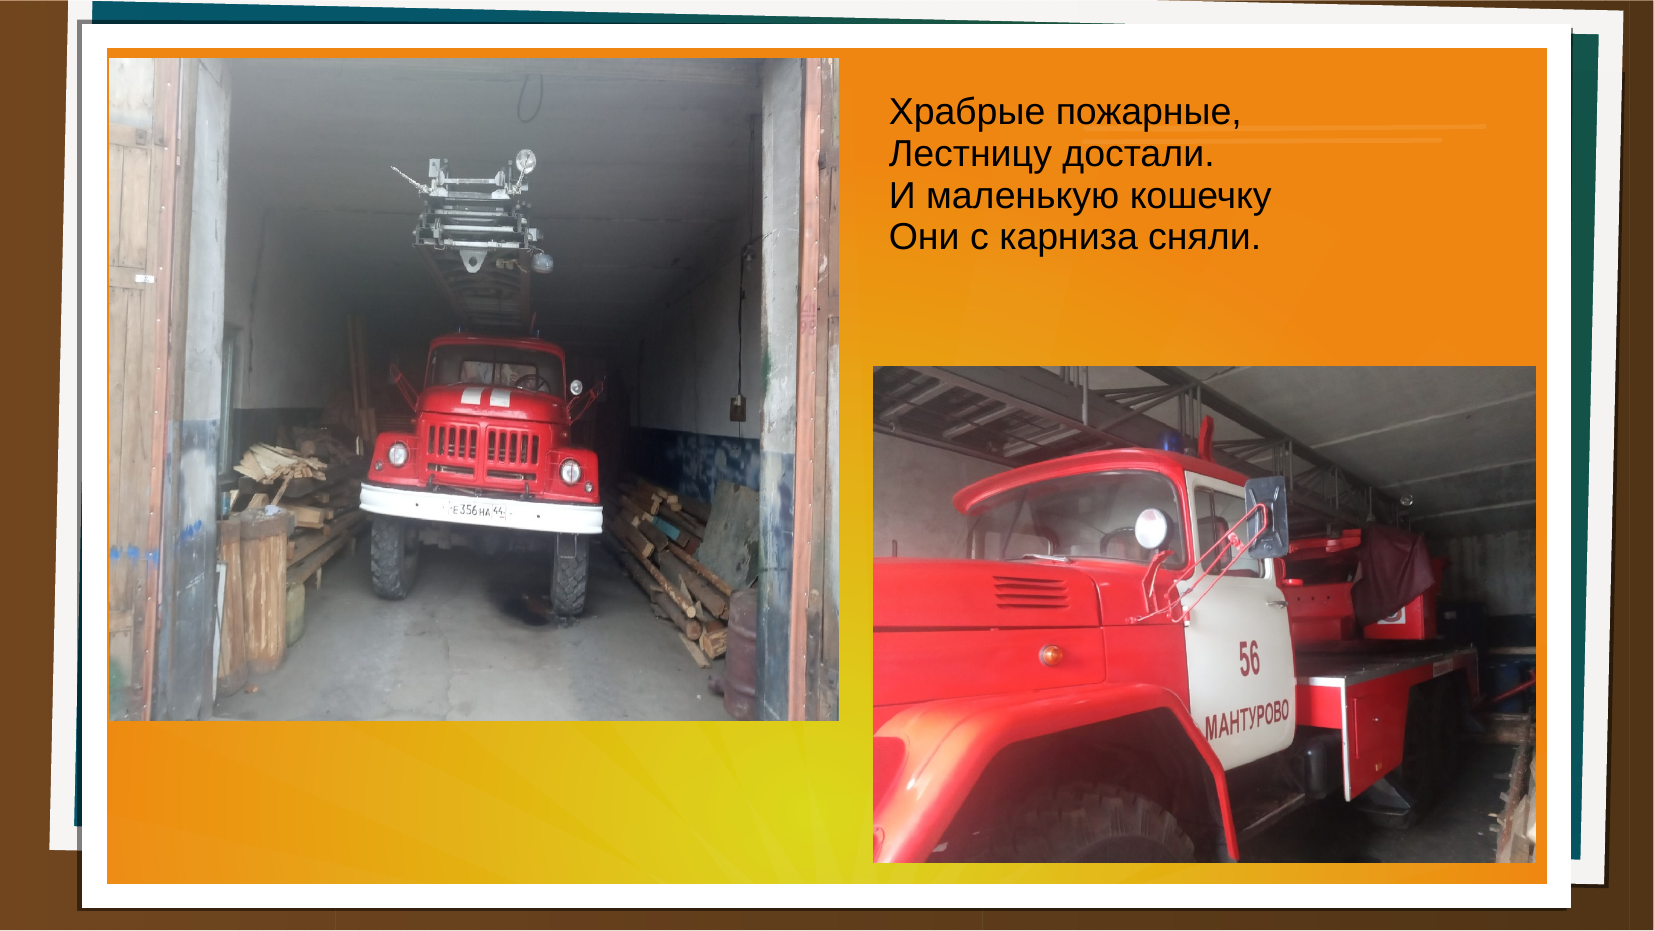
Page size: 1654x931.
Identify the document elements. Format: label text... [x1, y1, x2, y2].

text_box Храбрые пожарные, Лестницу достали. И маленькую кошечку Они с карниза сняли. [874, 82, 1524, 266]
picture [109, 58, 839, 721]
picture [873, 366, 1536, 863]
